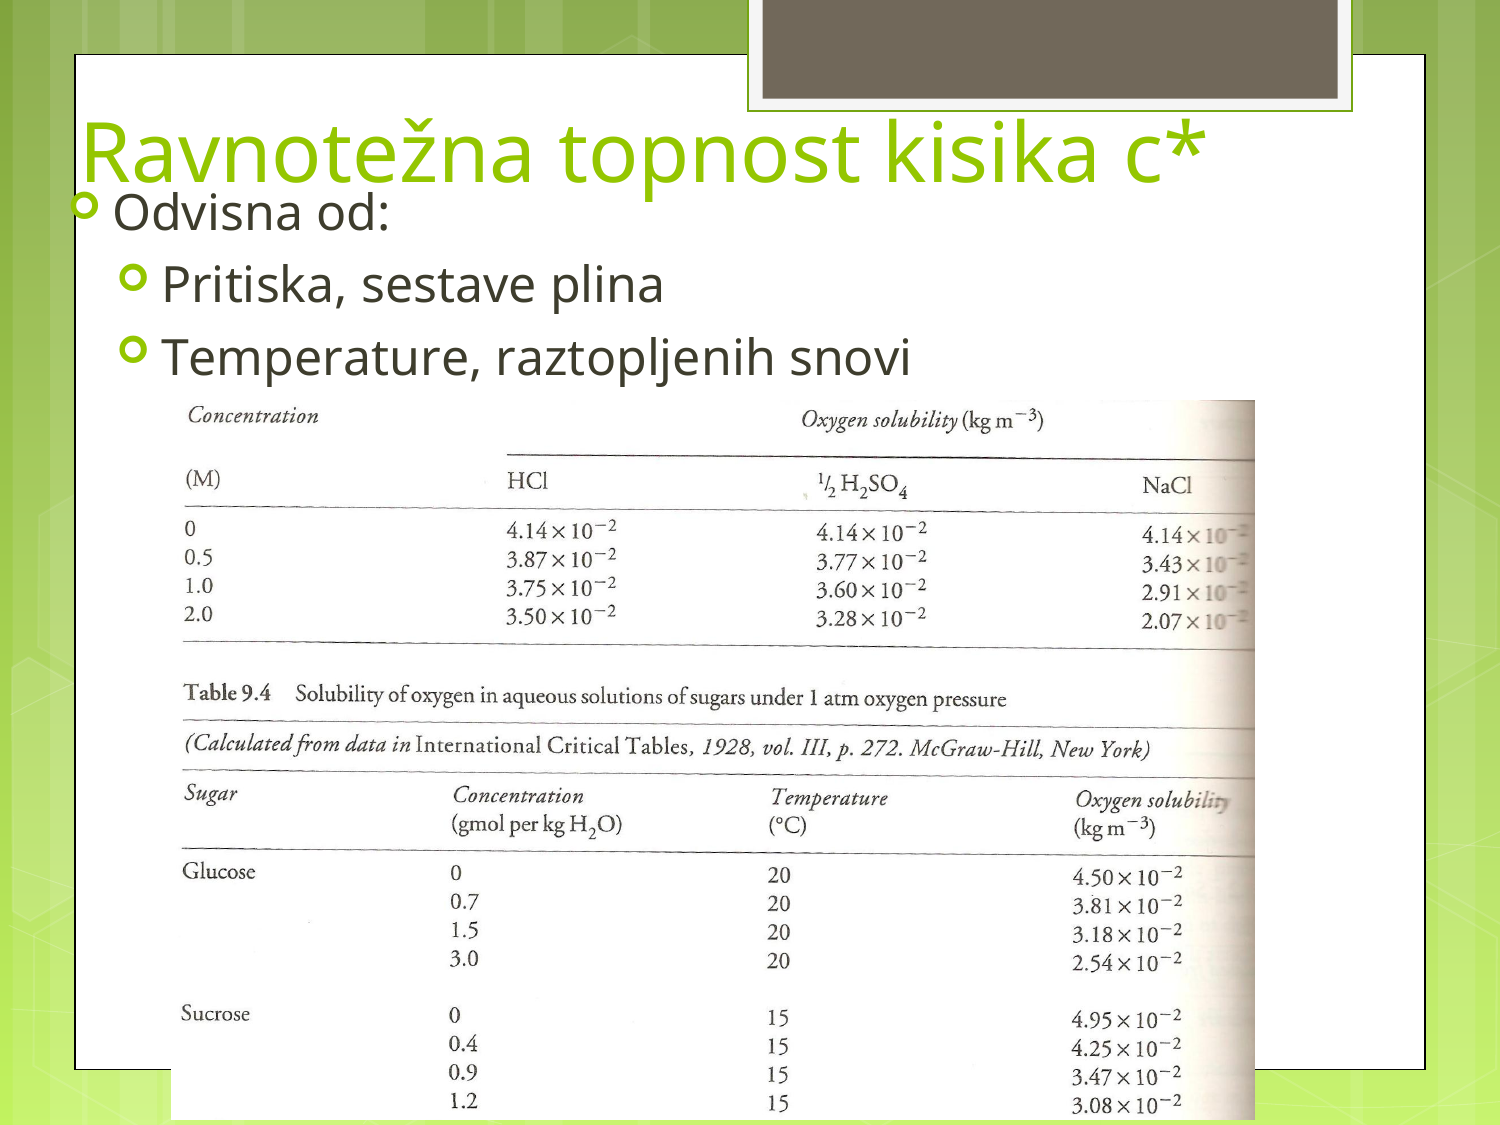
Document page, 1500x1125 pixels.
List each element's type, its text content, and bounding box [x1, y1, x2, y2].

list Odvisna od: Pritiska, sestave plina Temperature, raztopljenih snovi [41, 172, 1392, 916]
picture [171, 400, 1255, 1120]
title Ravnotežna topnost kisika c* [64, 18, 1415, 207]
